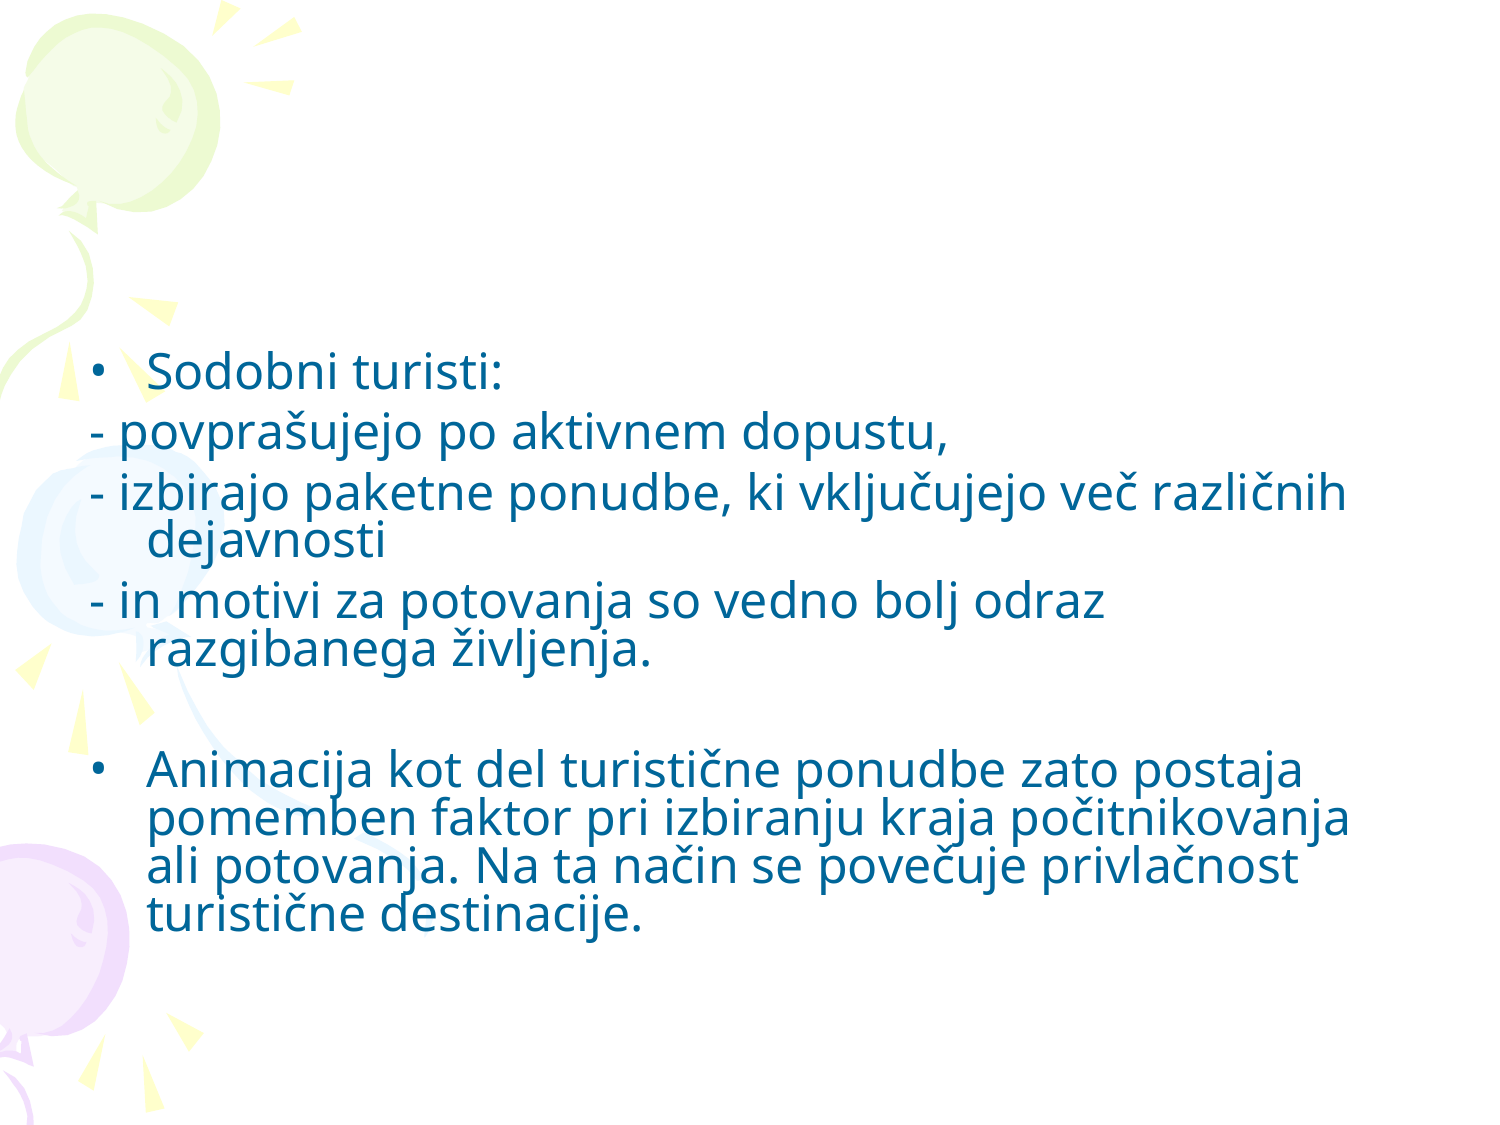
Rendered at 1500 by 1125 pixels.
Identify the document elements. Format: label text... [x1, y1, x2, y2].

list Sodobni turisti: - povprašujejo po aktivnem dopustu, - izbirajo paketne ponudbe, ki vključujejo več različnih dejavnosti - in motivi za potovanja so vedno bolj odraz razgibanega življenja. Animacija kot del turistične ponudbe zato postaja pomemben faktor pri izbiranju kraja počitnikovanja ali potovanja. Na ta način se povečuje privlačnost turistične destinacije. [75, 262, 1426, 994]
